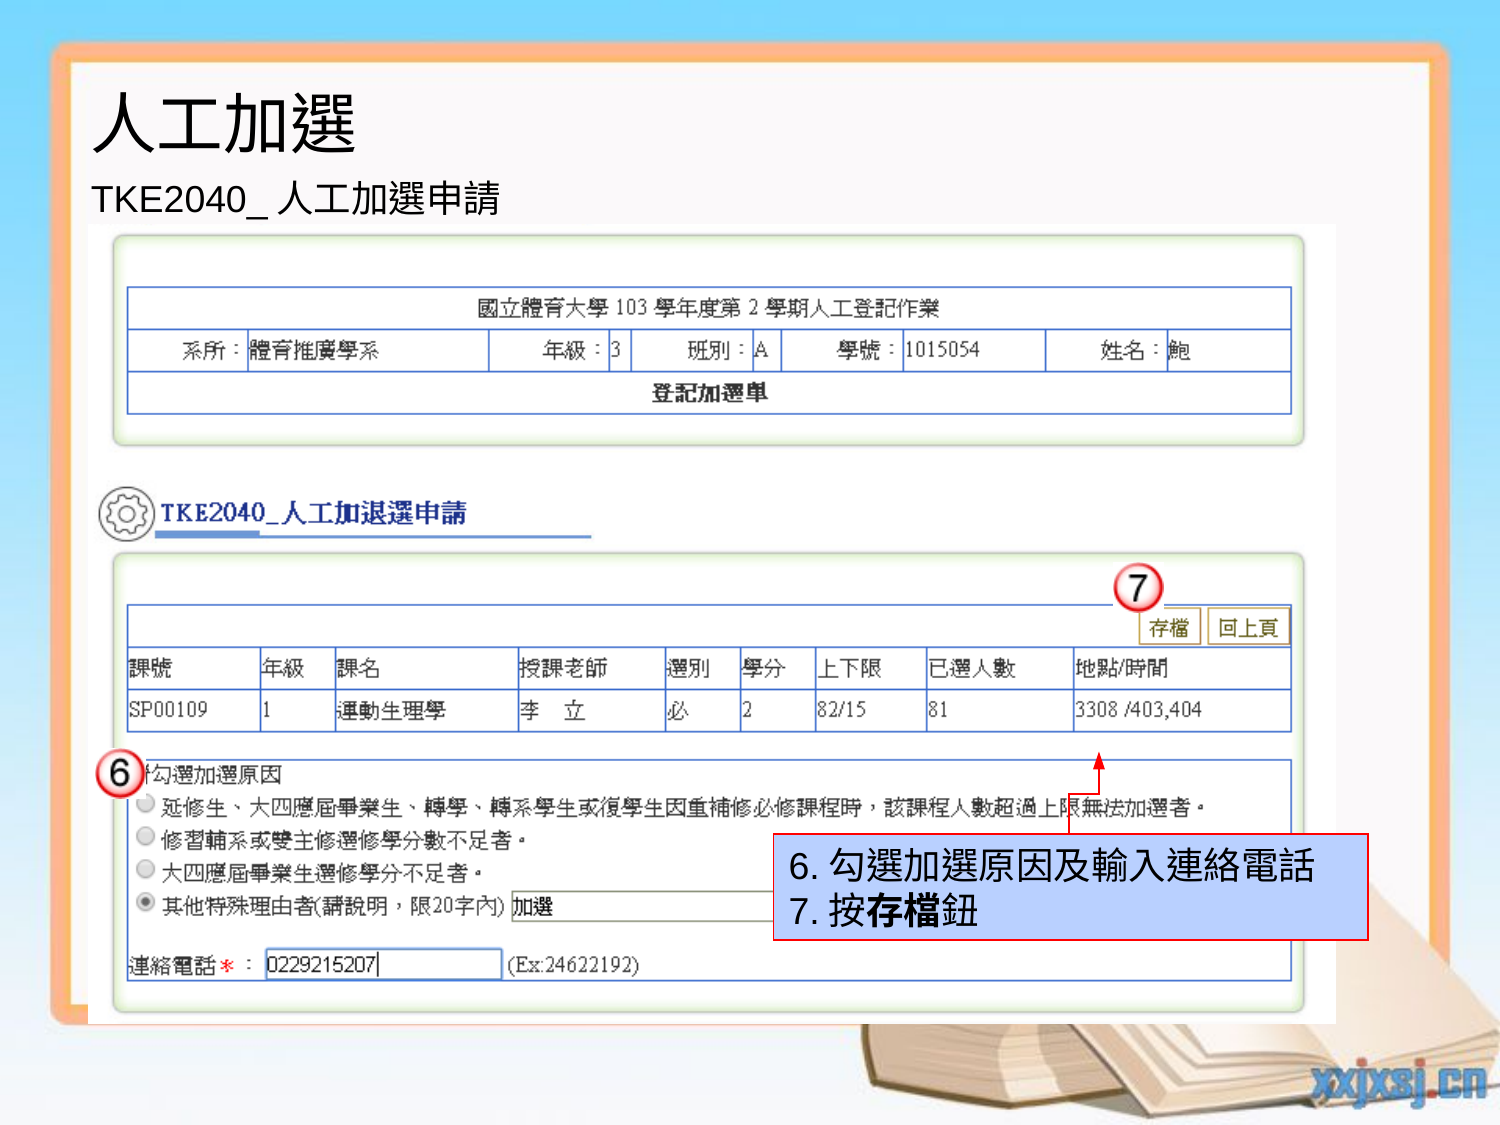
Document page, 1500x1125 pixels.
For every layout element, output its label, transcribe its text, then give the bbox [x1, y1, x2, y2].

text_box 6.勾選加選原因及輸入連絡電話 7.按存檔鈕 [773, 834, 1369, 941]
text_box TKE2040_人工加選申請 [75, 167, 512, 229]
picture [0, 0, 1500, 1125]
text_box 人工加選 [75, 66, 1426, 177]
